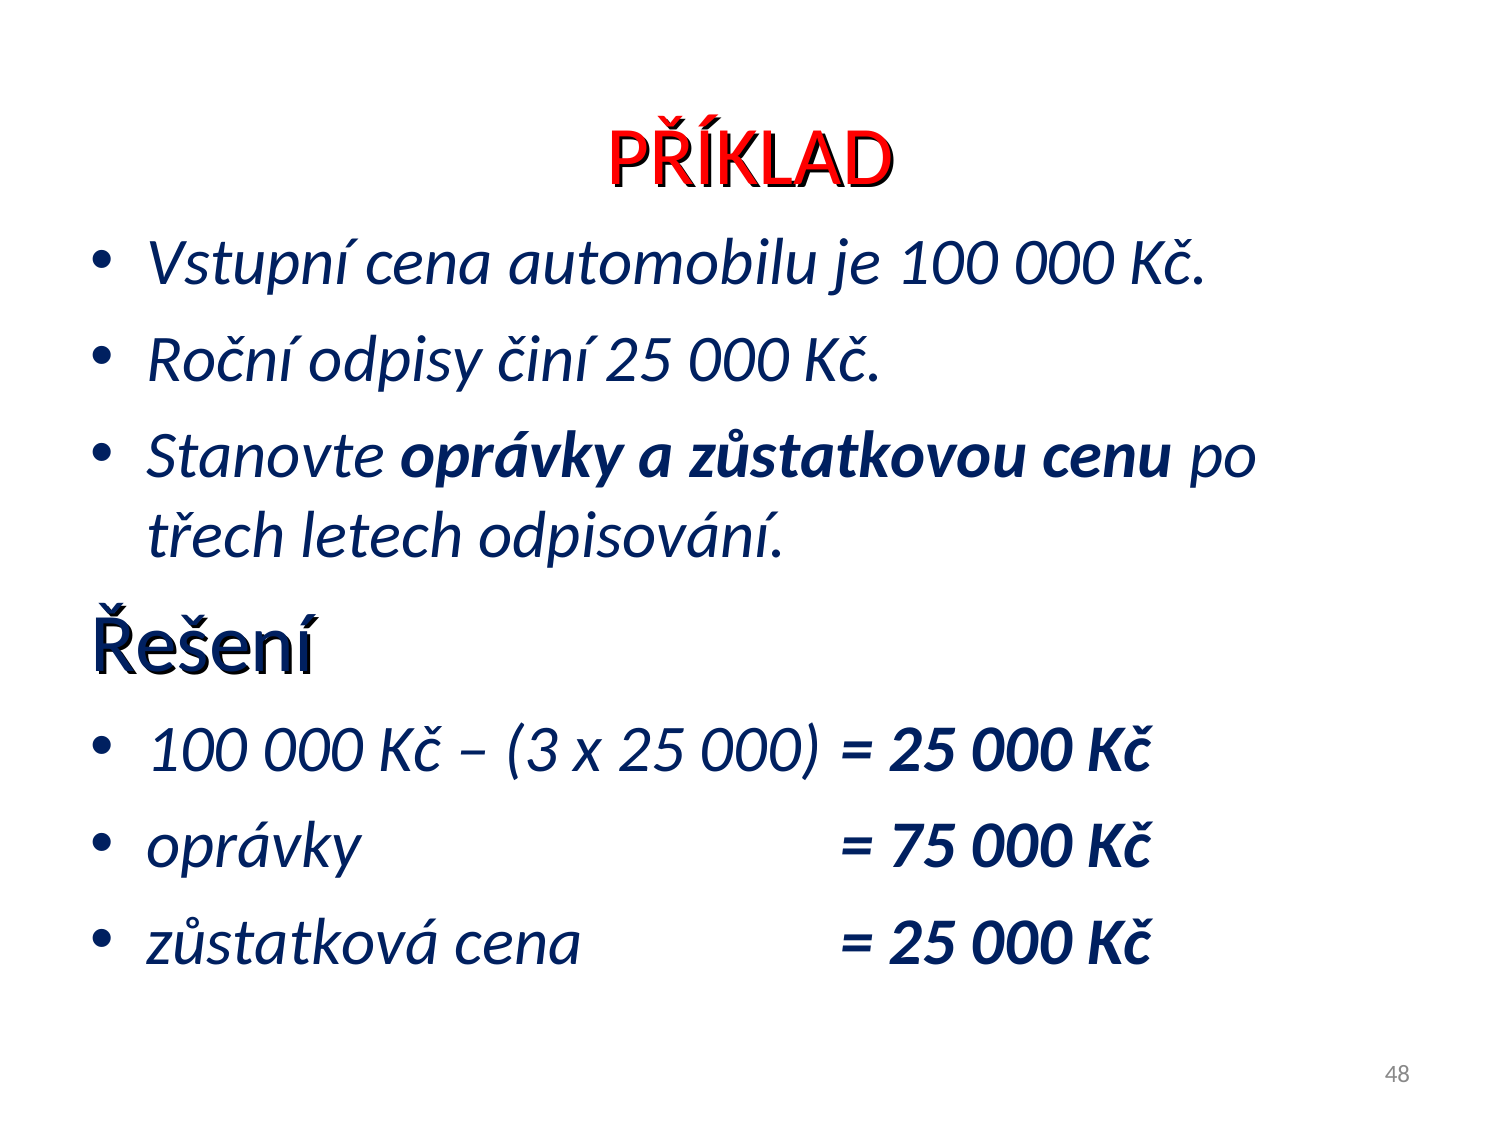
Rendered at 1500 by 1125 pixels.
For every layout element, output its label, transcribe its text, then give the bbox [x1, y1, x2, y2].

text_box <číslo> [1074, 1042, 1426, 1103]
list PŘÍKLAD Vstupní cena automobilu je 100 000 Kč. Roční odpisy činí 25 000 Kč. Stanovte oprávky a zůstatkovou cenu po třech letech odpisování. Řešení 100 000 Kč – (3 x 25 000) = 25 000 Kč oprávky = 75 000 Kč zůstatková cena = 25 000 Kč [75, 93, 1426, 1082]
